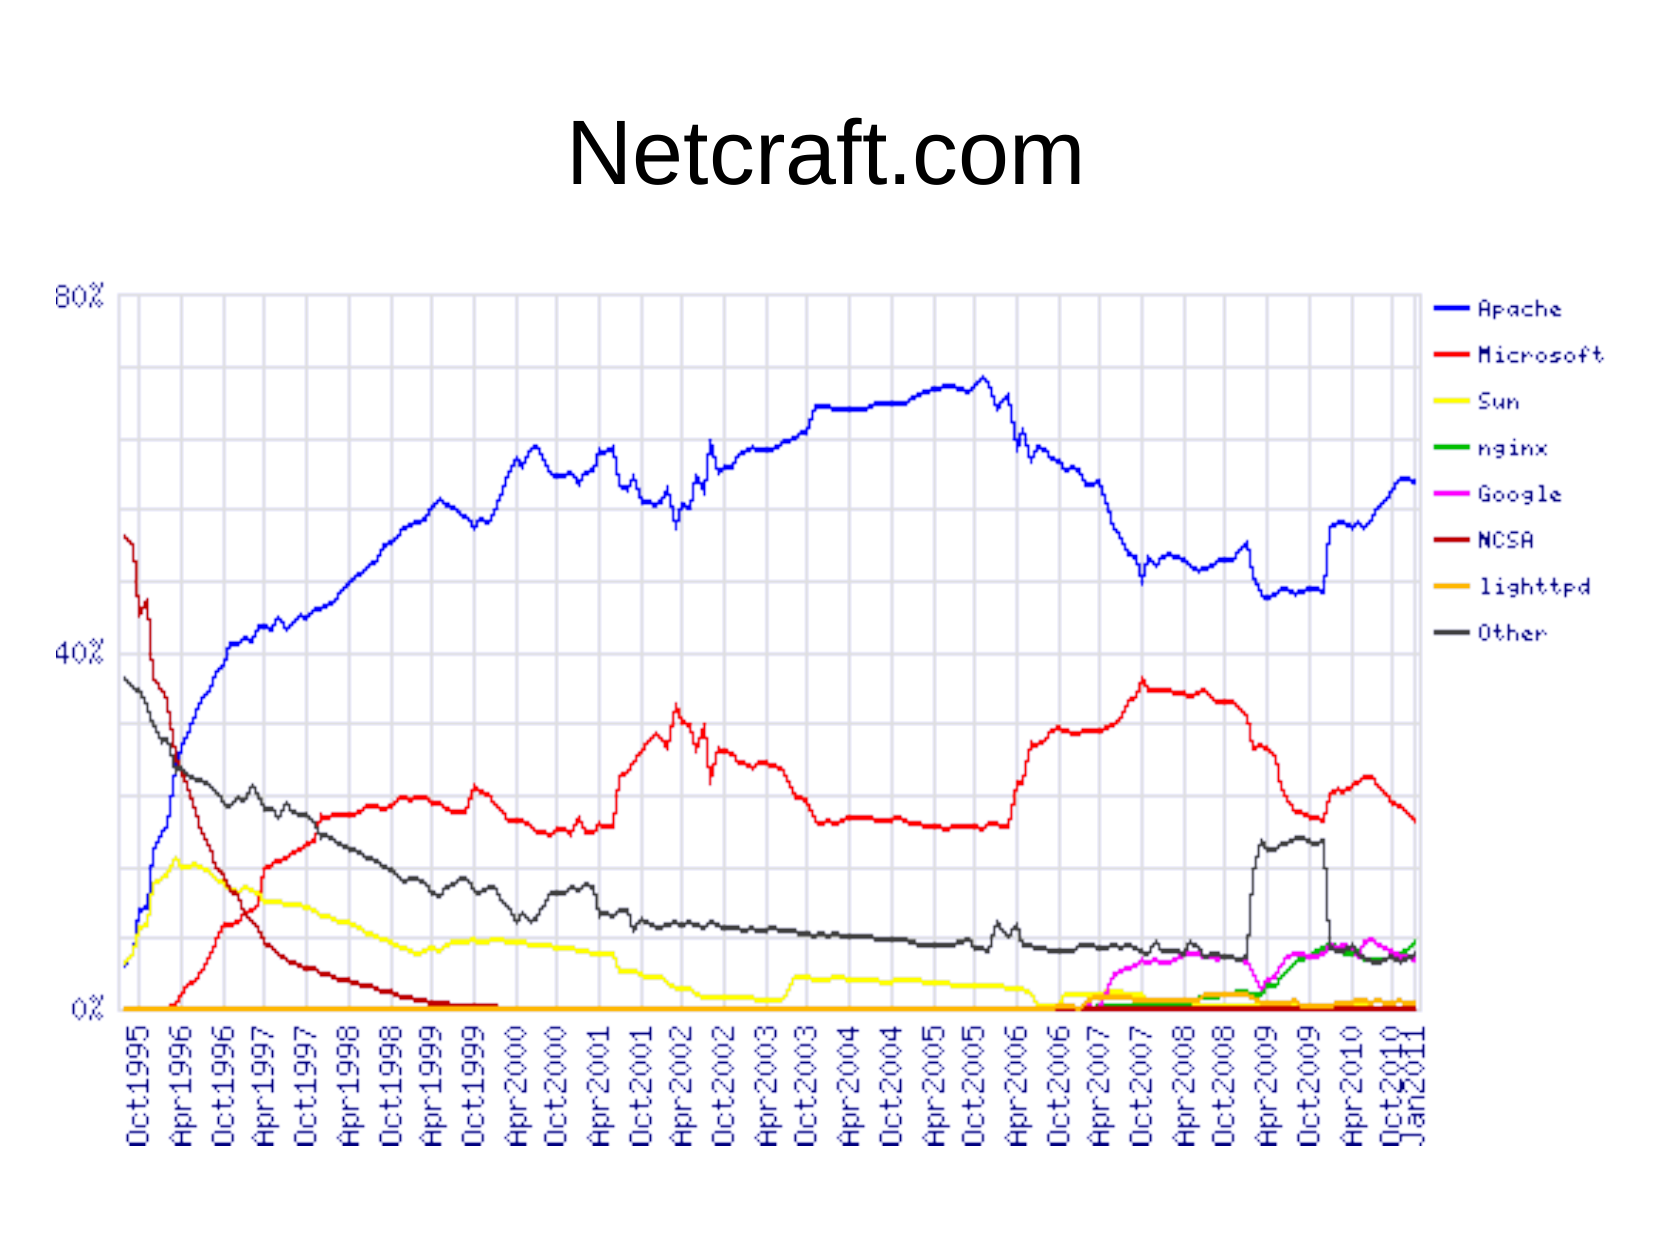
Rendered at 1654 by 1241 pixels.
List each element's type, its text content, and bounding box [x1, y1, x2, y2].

title Netcraft.com [82, 49, 1571, 257]
picture [56, 277, 1619, 1146]
